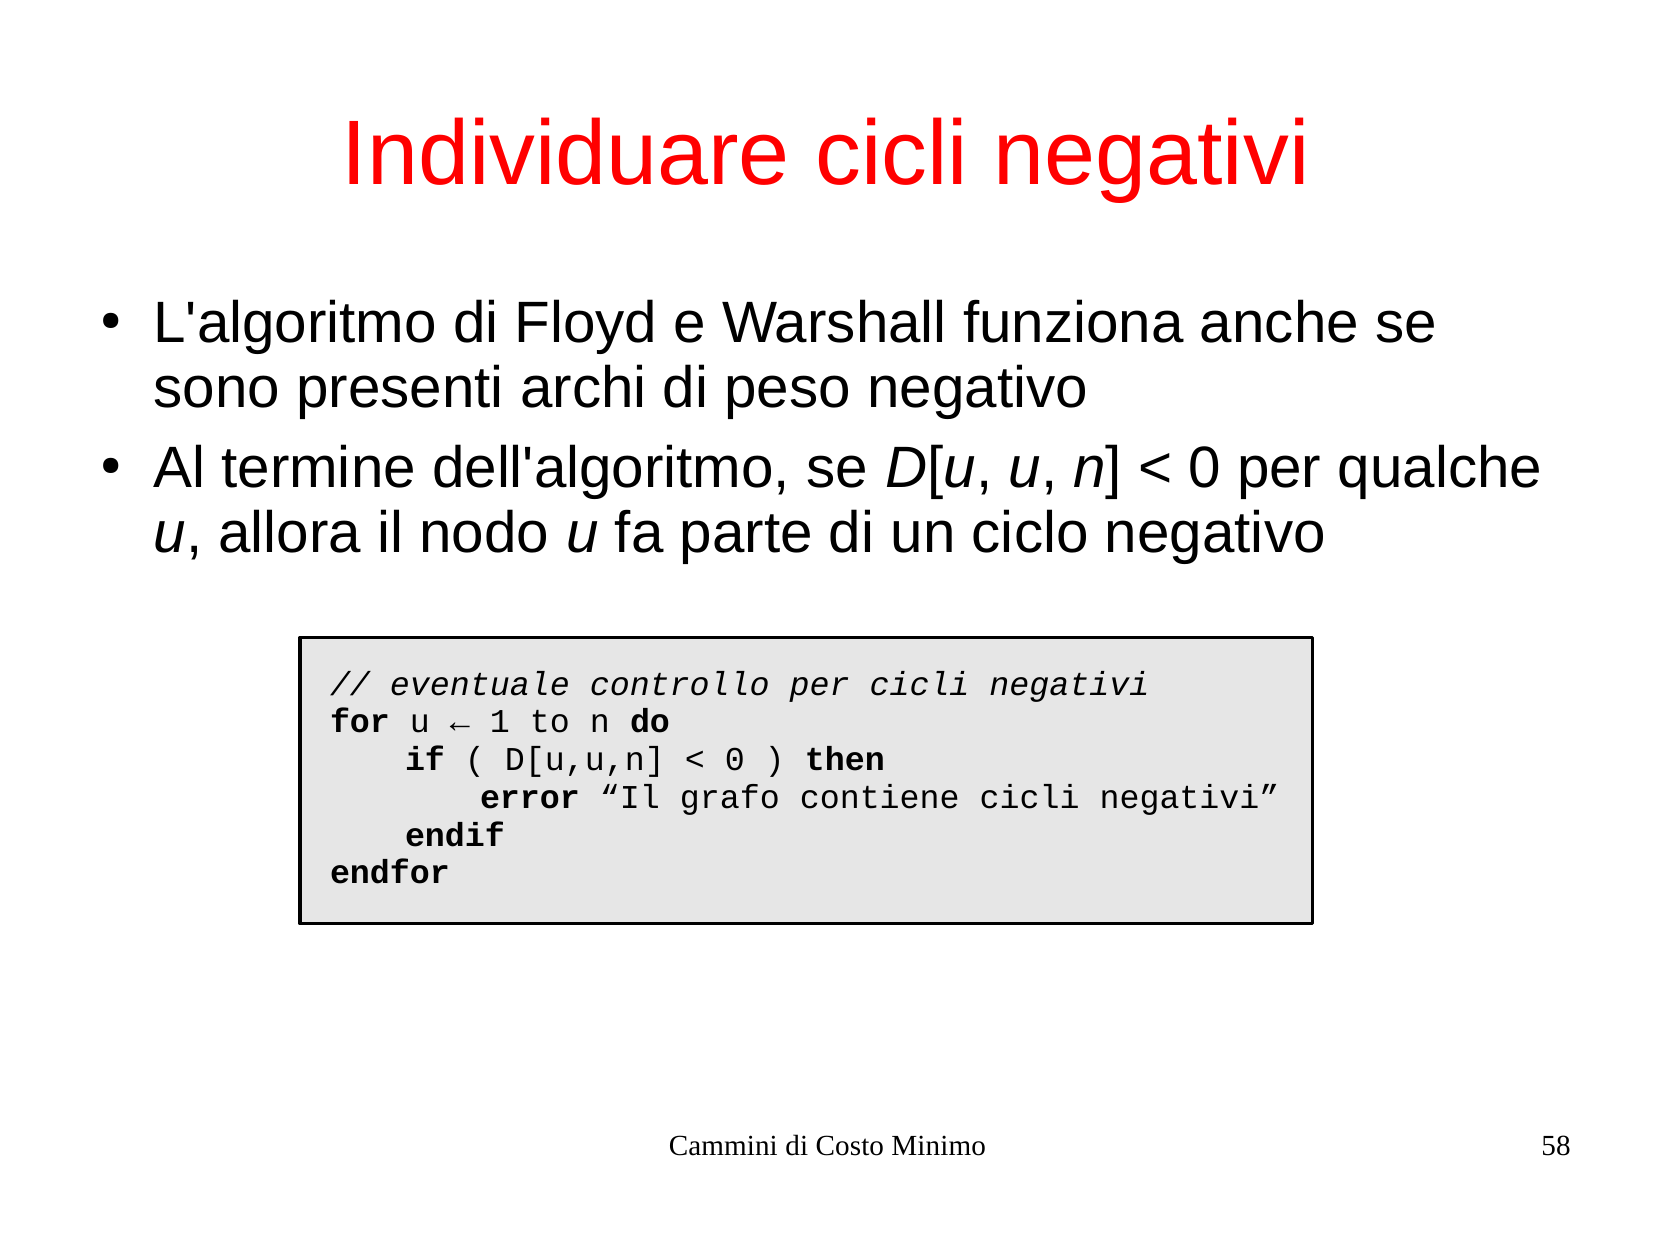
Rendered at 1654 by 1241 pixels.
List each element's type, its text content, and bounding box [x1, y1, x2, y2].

text_box // eventuale controllo per cicli negativi for u ← 1 to n do if ( D[u,u,n] < 0 ) then error “Il grafo contiene cicli negativi” endif endfor [300, 637, 1313, 924]
list L'algoritmo di Floyd e Warshall funziona anche se sono presenti archi di peso negativo Al termine dell'algoritmo, se D[u, u, n] < 0 per qualche u, allora il nodo u fa parte di un ciclo negativo [82, 290, 1571, 1109]
title Individuare cicli negativi [82, 49, 1571, 257]
